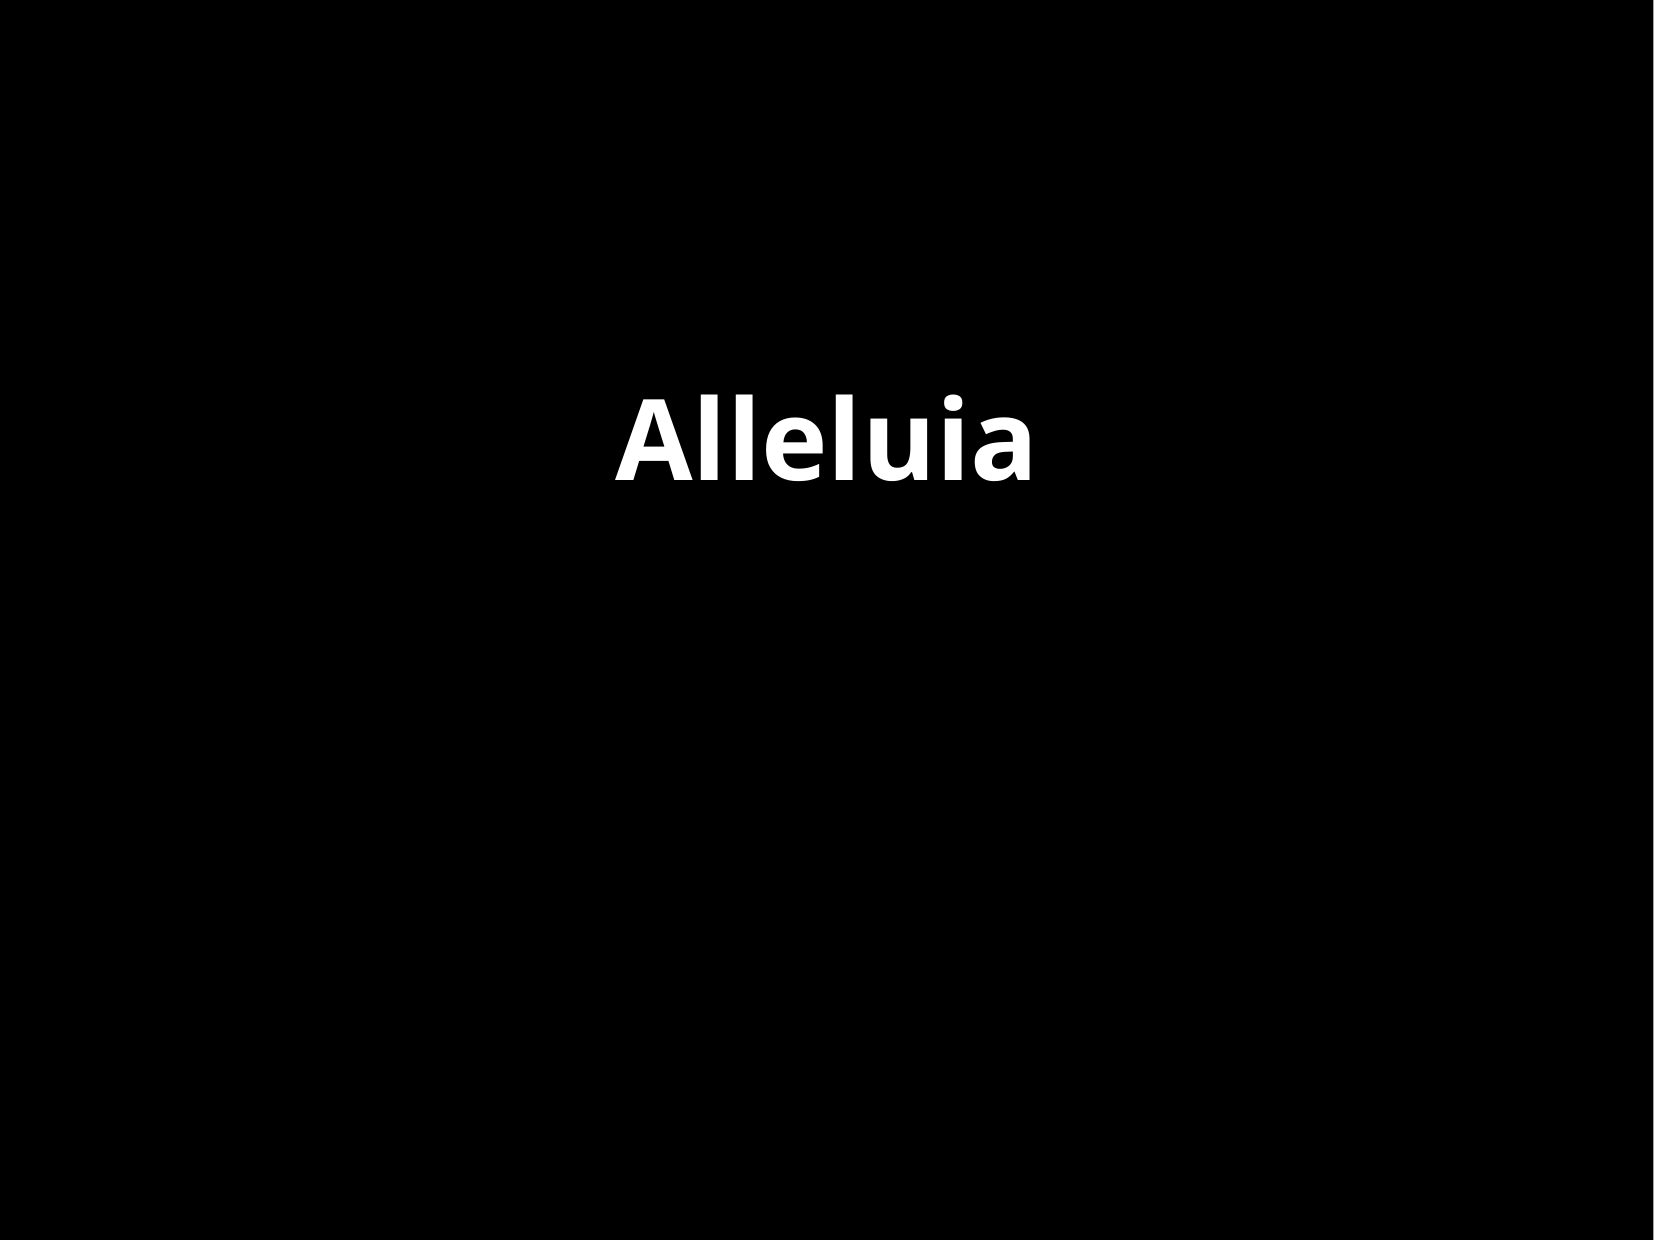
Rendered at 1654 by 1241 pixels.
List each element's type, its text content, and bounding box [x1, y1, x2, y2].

subtitle Alleluia [82, 70, 1571, 1109]
